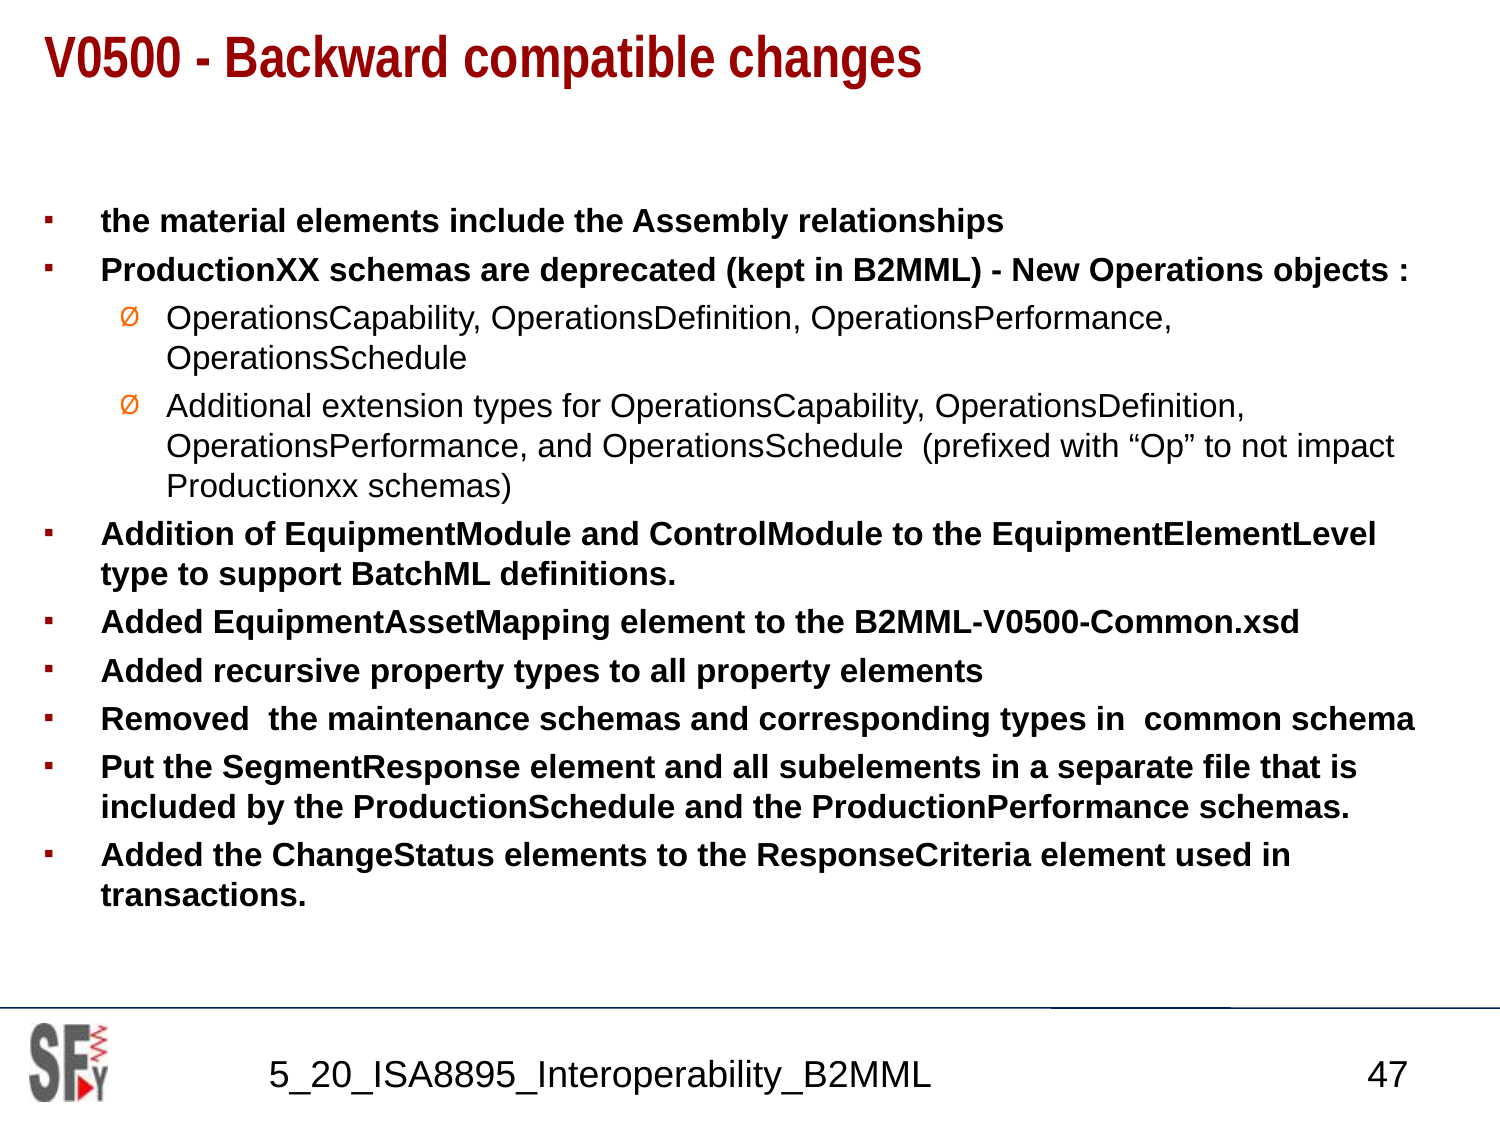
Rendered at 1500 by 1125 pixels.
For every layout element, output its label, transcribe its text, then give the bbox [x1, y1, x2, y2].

list the material elements include the Assembly relationships ProductionXX schemas are deprecated (kept in B2MML) - New Operations objects : OperationsCapability, OperationsDefinition, OperationsPerformance, OperationsSchedule Additional extension types for OperationsCapability, OperationsDefinition, OperationsPerformance, and OperationsSchedule (prefixed with “Op” to not impact Productionxx schemas) Addition of EquipmentModule and ControlModule to the EquipmentElementLevel type to support BatchML definitions. Added EquipmentAssetMapping element to the B2MML-V0500-Common.xsd Added recursive property types to all property elements Removed the maintenance schemas and corresponding types in common schema Put the SegmentResponse element and all subelements in a separate file that is included by the ProductionSchedule and the ProductionPerformance schemas. Added the ChangeStatus elements to the ResponseCriteria element used in transactions. [29, 184, 1471, 988]
slide_number <numéro> [1352, 1034, 1490, 1103]
title V0500 - Backward compatible changes [29, 12, 1471, 138]
footer 5_20_ISA8895_Interoperability_B2MML [253, 1034, 1336, 1103]
picture [29, 1023, 108, 1102]
